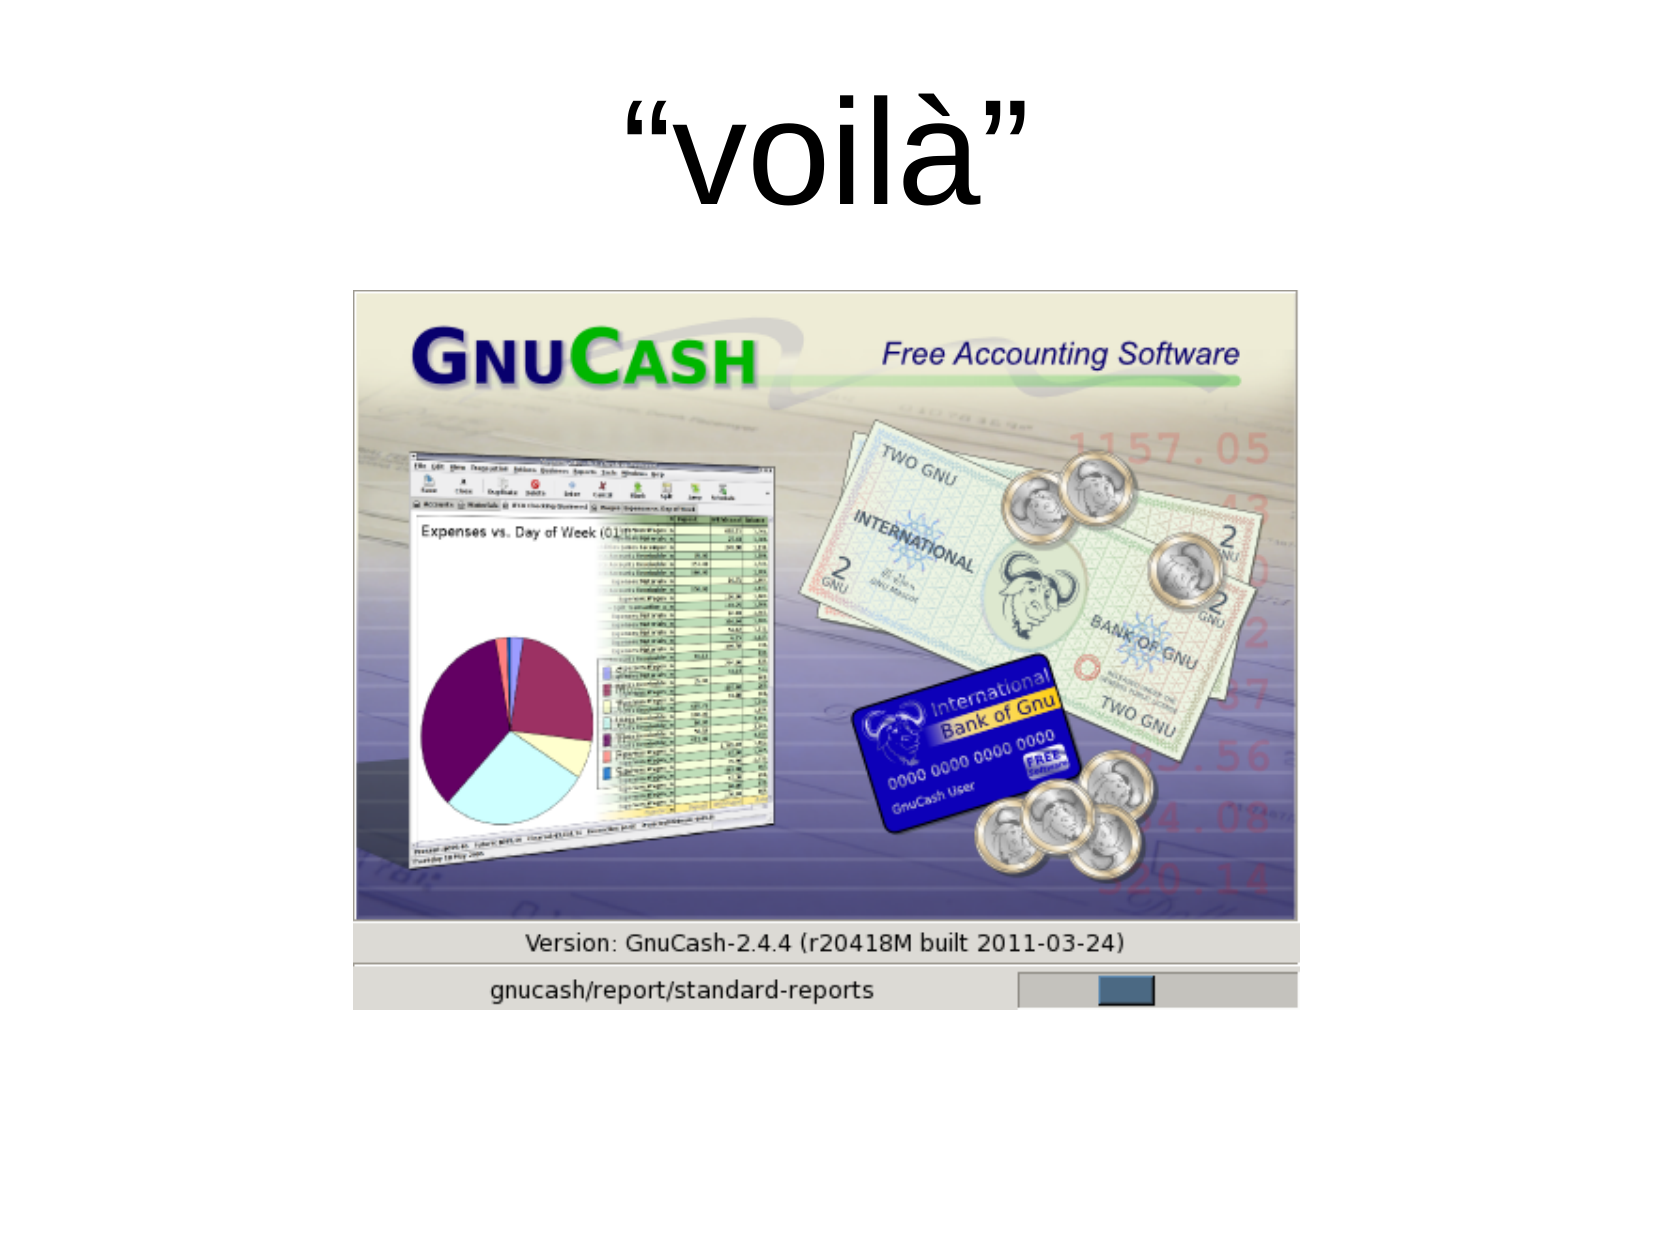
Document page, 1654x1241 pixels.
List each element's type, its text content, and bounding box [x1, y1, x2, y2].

title “voilà” [82, 49, 1571, 257]
picture [353, 290, 1300, 1010]
